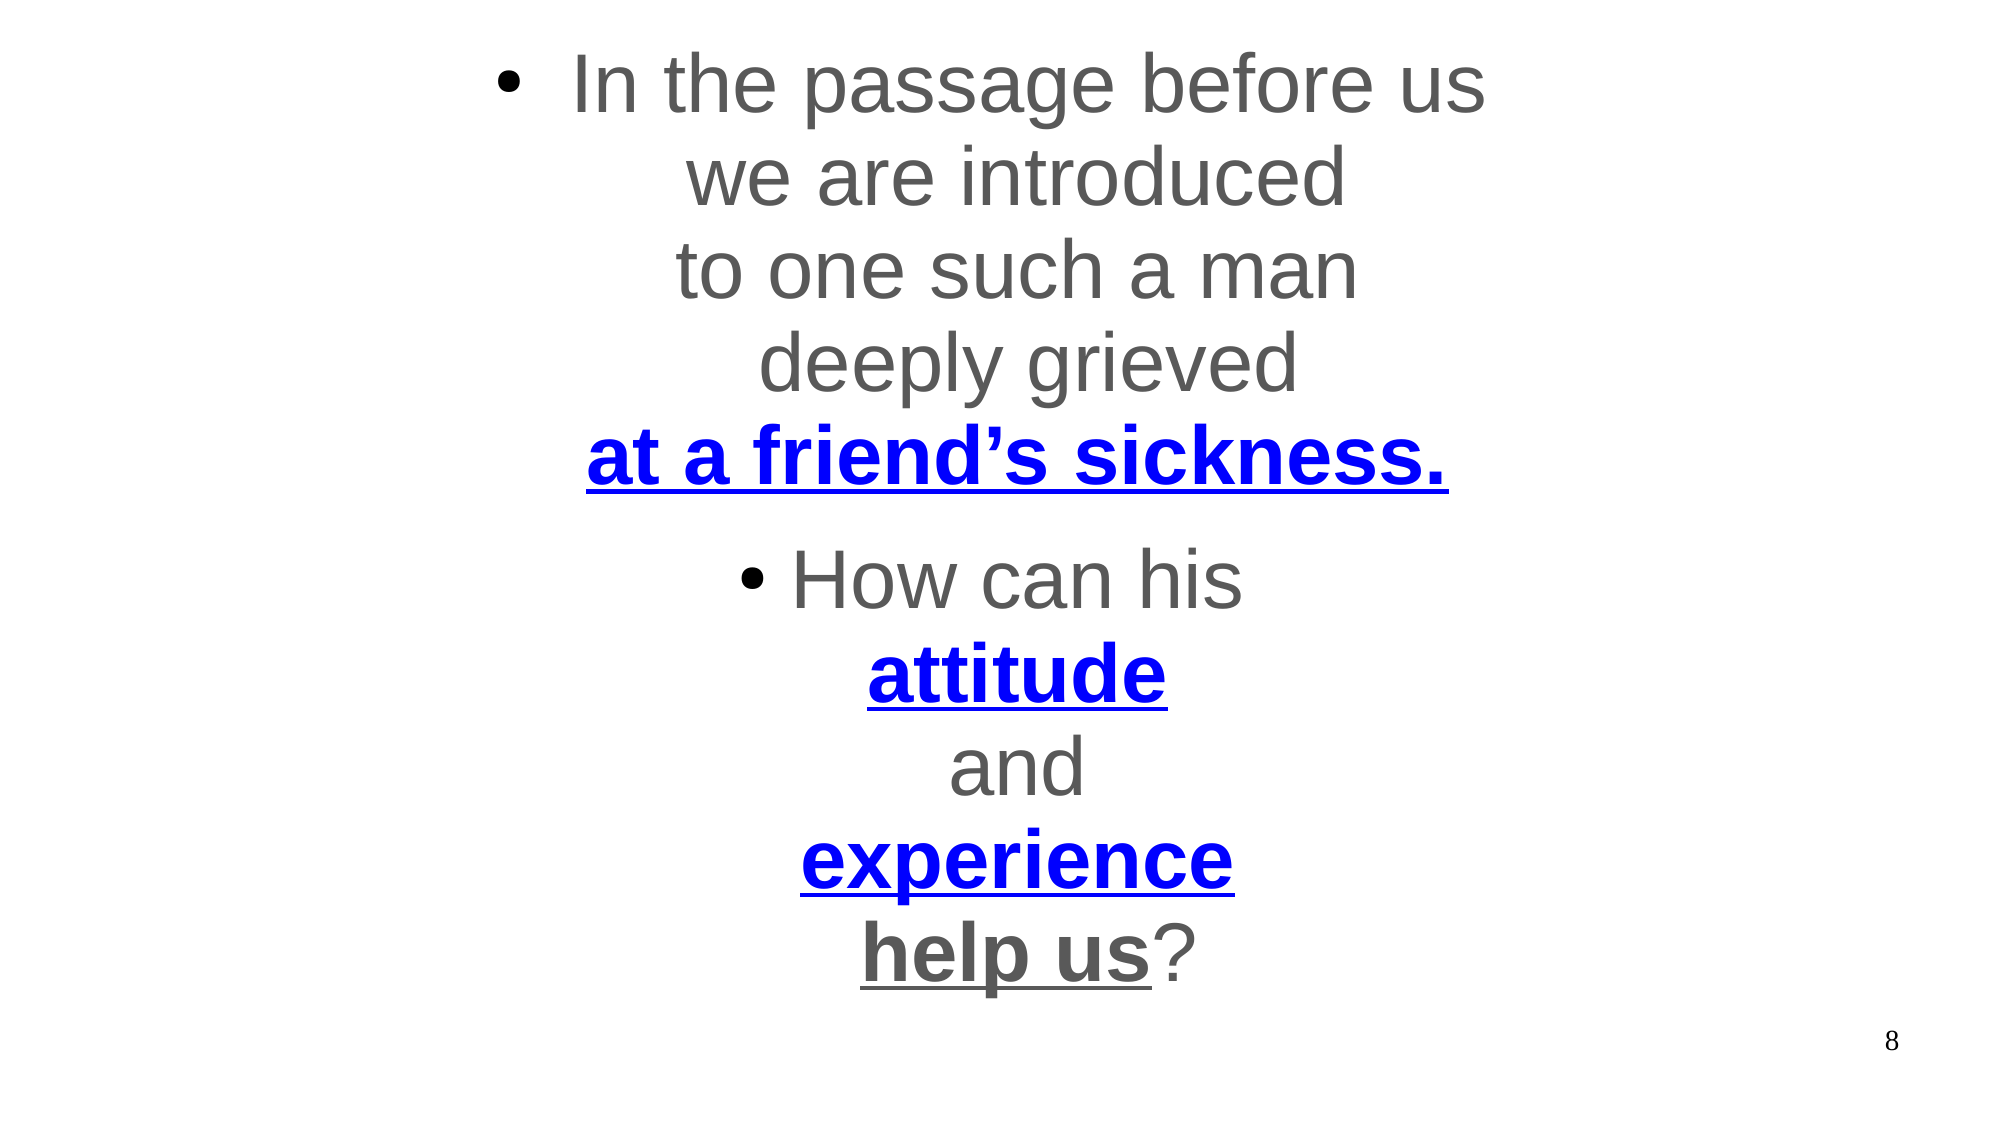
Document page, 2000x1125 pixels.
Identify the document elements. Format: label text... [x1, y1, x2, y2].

list In the passage before us we are introduced to one such a man deeply grieved at a friend’s sickness. How can his attitude and experience help us? [37, 37, 1951, 1088]
